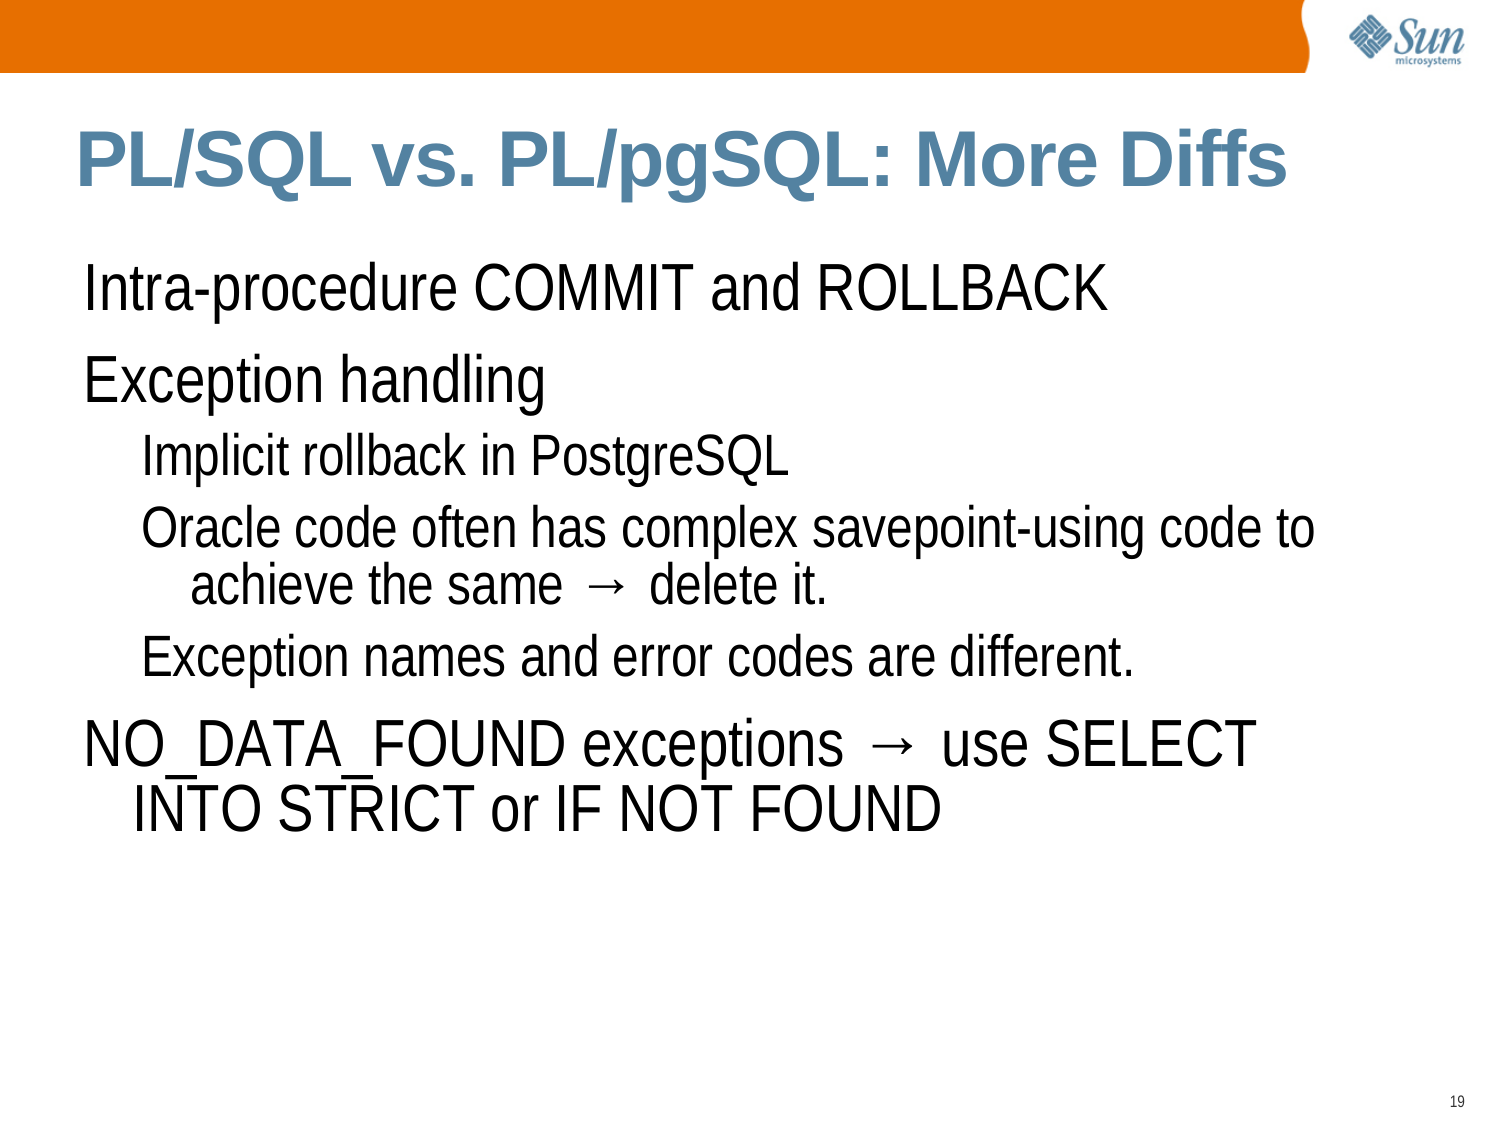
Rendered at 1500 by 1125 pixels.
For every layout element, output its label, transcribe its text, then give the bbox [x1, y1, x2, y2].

picture [0, 0, 1500, 73]
title PL/SQL vs. PL/pgSQL: More Diffs [75, 123, 1437, 227]
list Intra-procedure COMMIT and ROLLBACK Exception handling Implicit rollback in PostgreSQL Oracle code often has complex savepoint-using code to achieve the same → delete it. Exception names and error codes are different. NO_DATA_FOUND exceptions → use SELECT INTO STRICT or IF NOT FOUND [64, 258, 1401, 1062]
